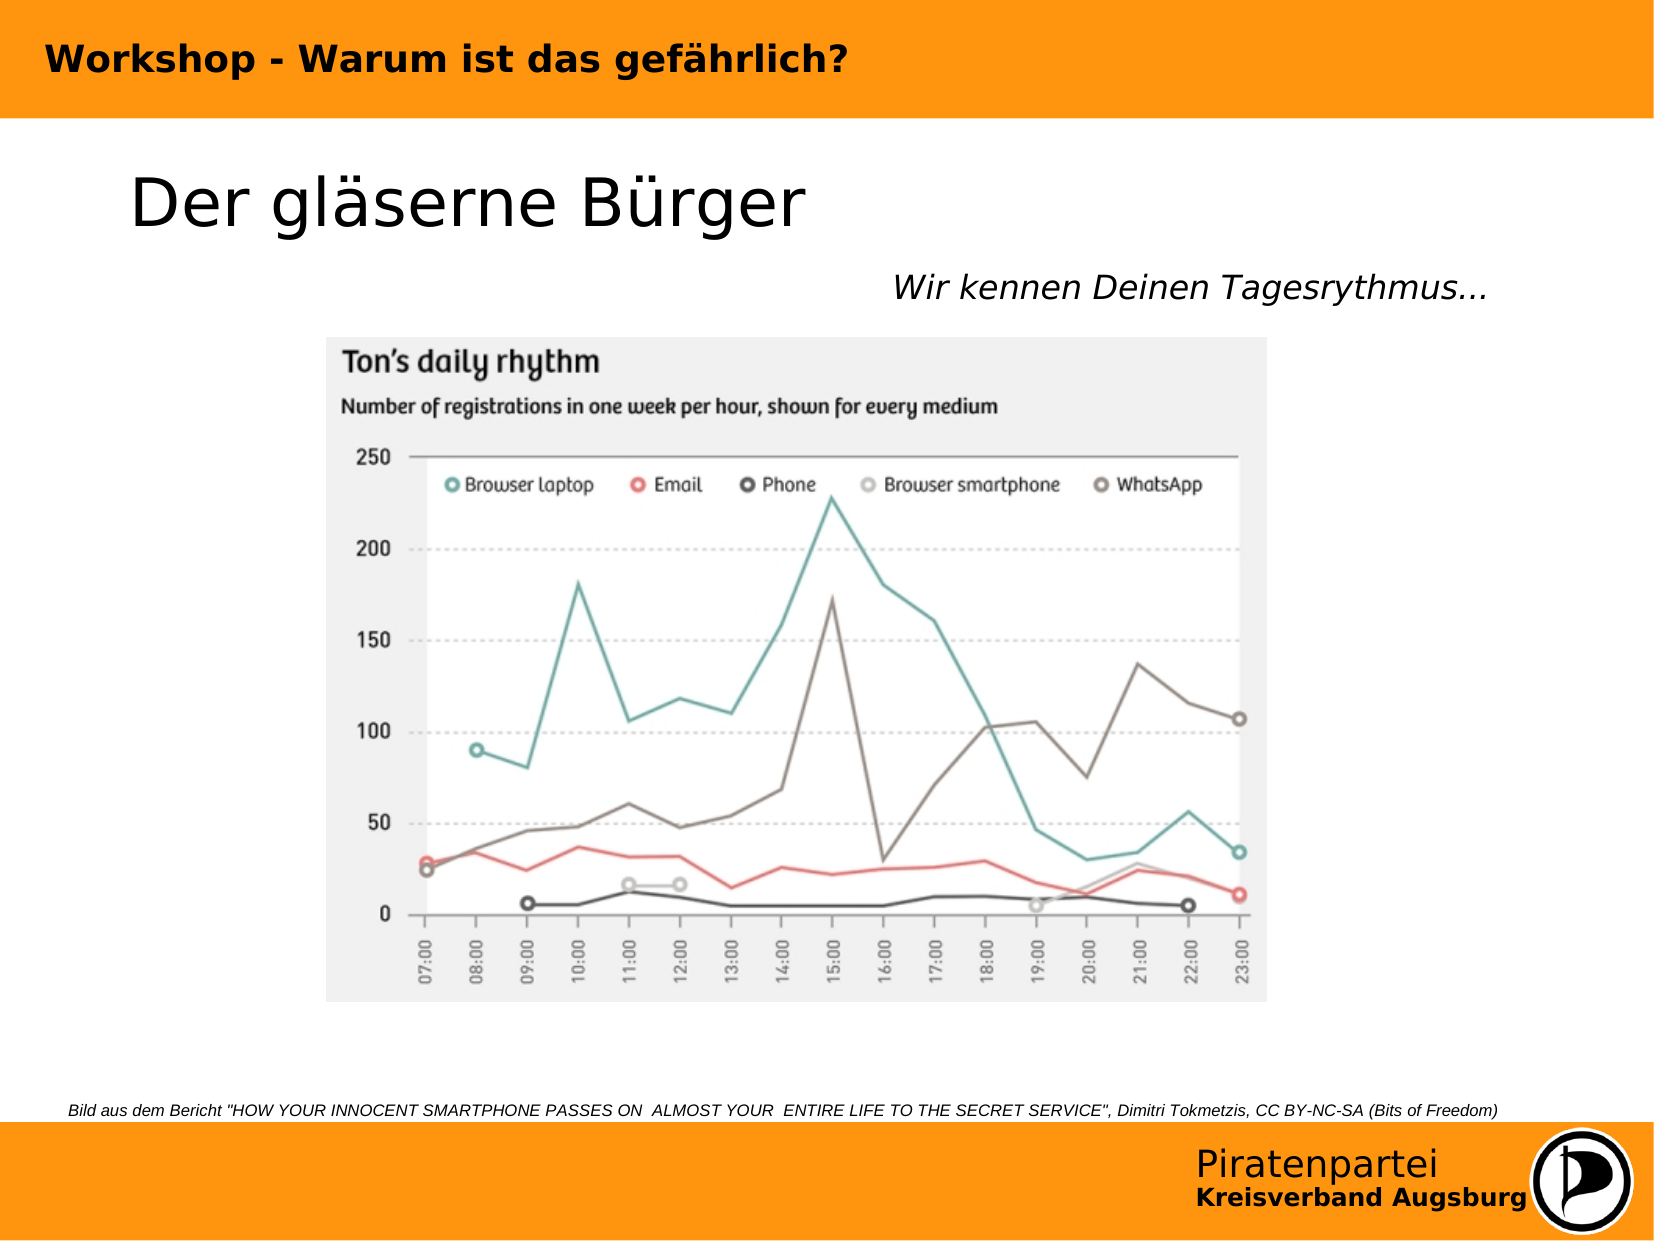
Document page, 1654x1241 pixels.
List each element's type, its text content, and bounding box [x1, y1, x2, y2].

text_box Der gläserne Bürger [115, 155, 1560, 248]
text_box Bild aus dem Bericht "HOW YOUR INNOCENT SMARTPHONE PASSES ON ALMOST YOUR ENTIRE LIFE TO THE SECRET SERVICE", Dimitri Tokmetzis, CC BY-NC-SA (Bits of Freedom) [53, 1092, 1546, 1127]
text_box Wir kennen Deinen Tagesrythmus... [123, 259, 1506, 318]
picture [326, 337, 1267, 1002]
text_box Workshop - Warum ist das gefährlich? [29, 29, 1329, 88]
picture [1529, 1127, 1634, 1235]
